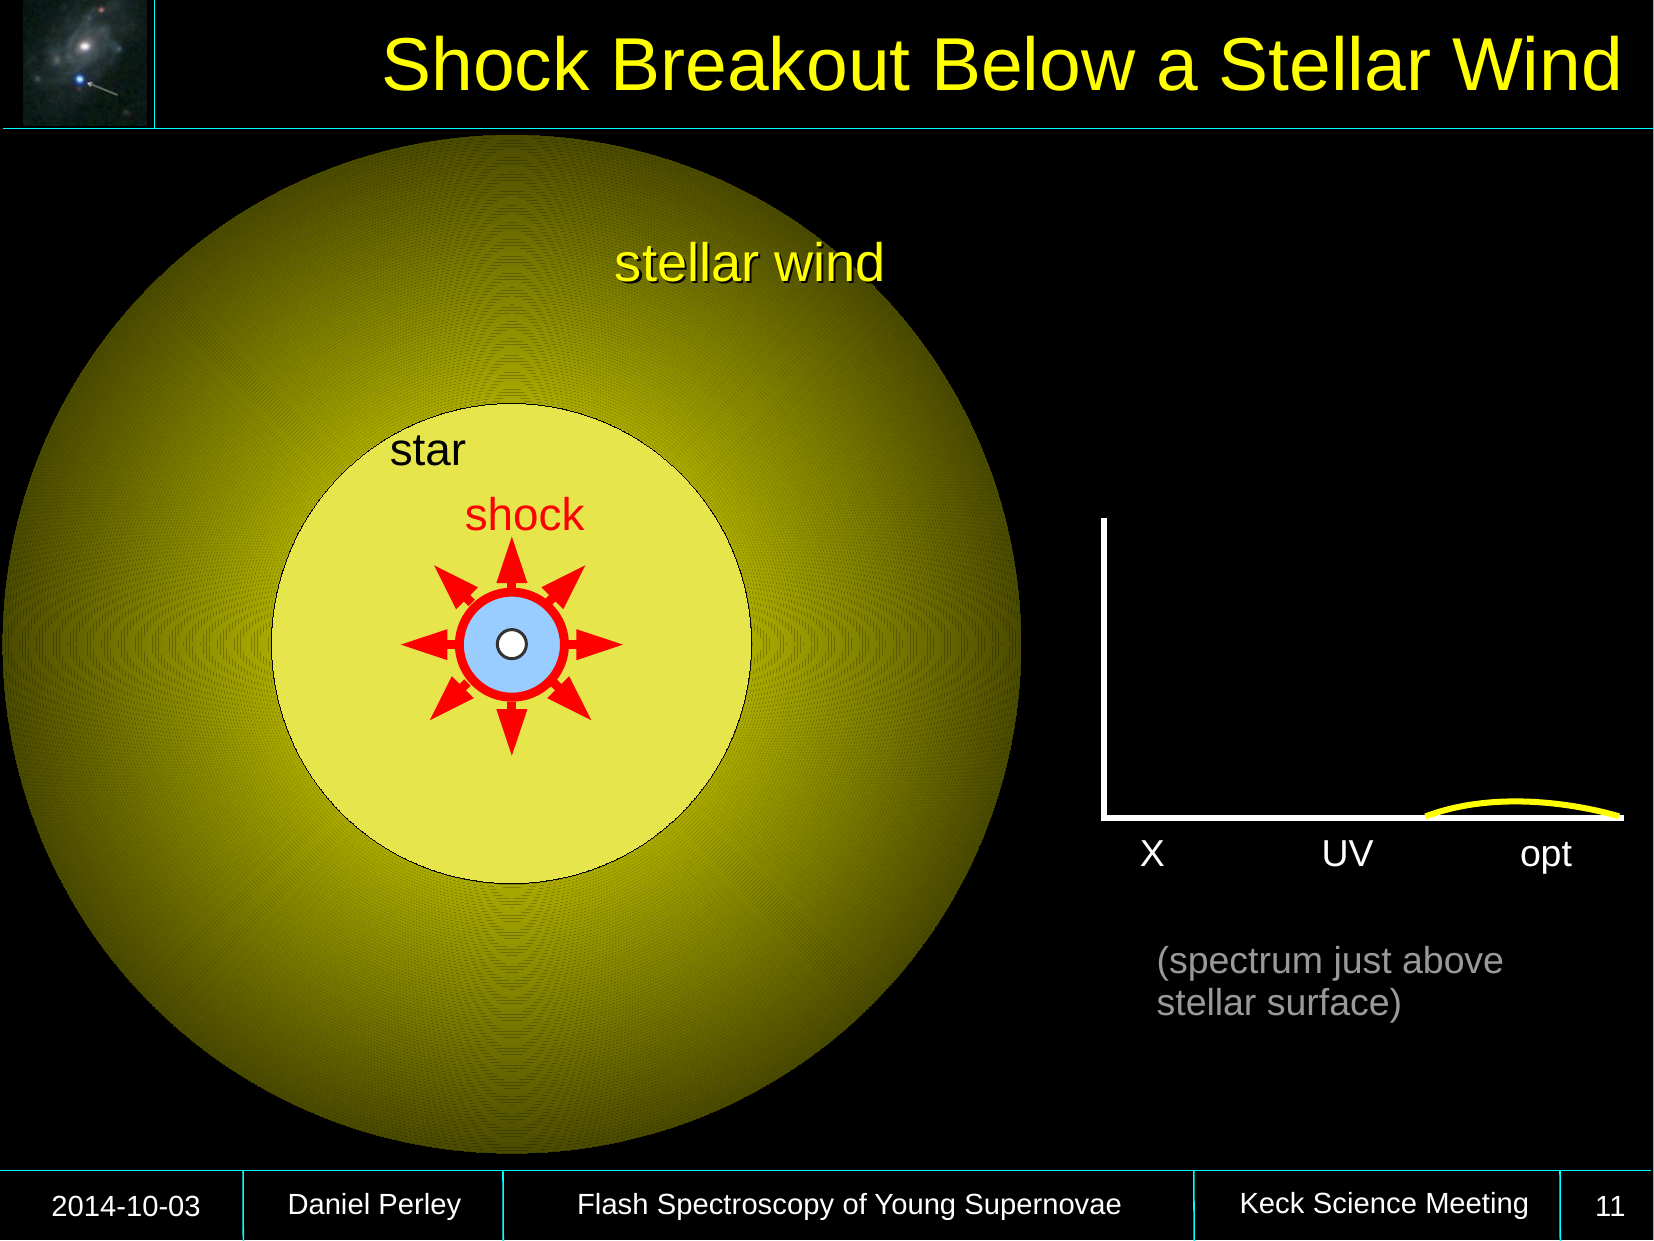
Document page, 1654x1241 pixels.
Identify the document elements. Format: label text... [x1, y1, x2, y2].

text_box stellar wind [600, 224, 938, 301]
text_box X UV opt [1125, 825, 1613, 882]
text_box star [375, 416, 488, 483]
picture [23, 0, 147, 126]
text_box shock [450, 481, 600, 548]
text_box (spectrum just above stellar surface) [1138, 928, 1627, 1034]
title Shock Breakout Below a Stellar Wind [187, 21, 1624, 108]
text_box [1, 134, 1022, 1155]
